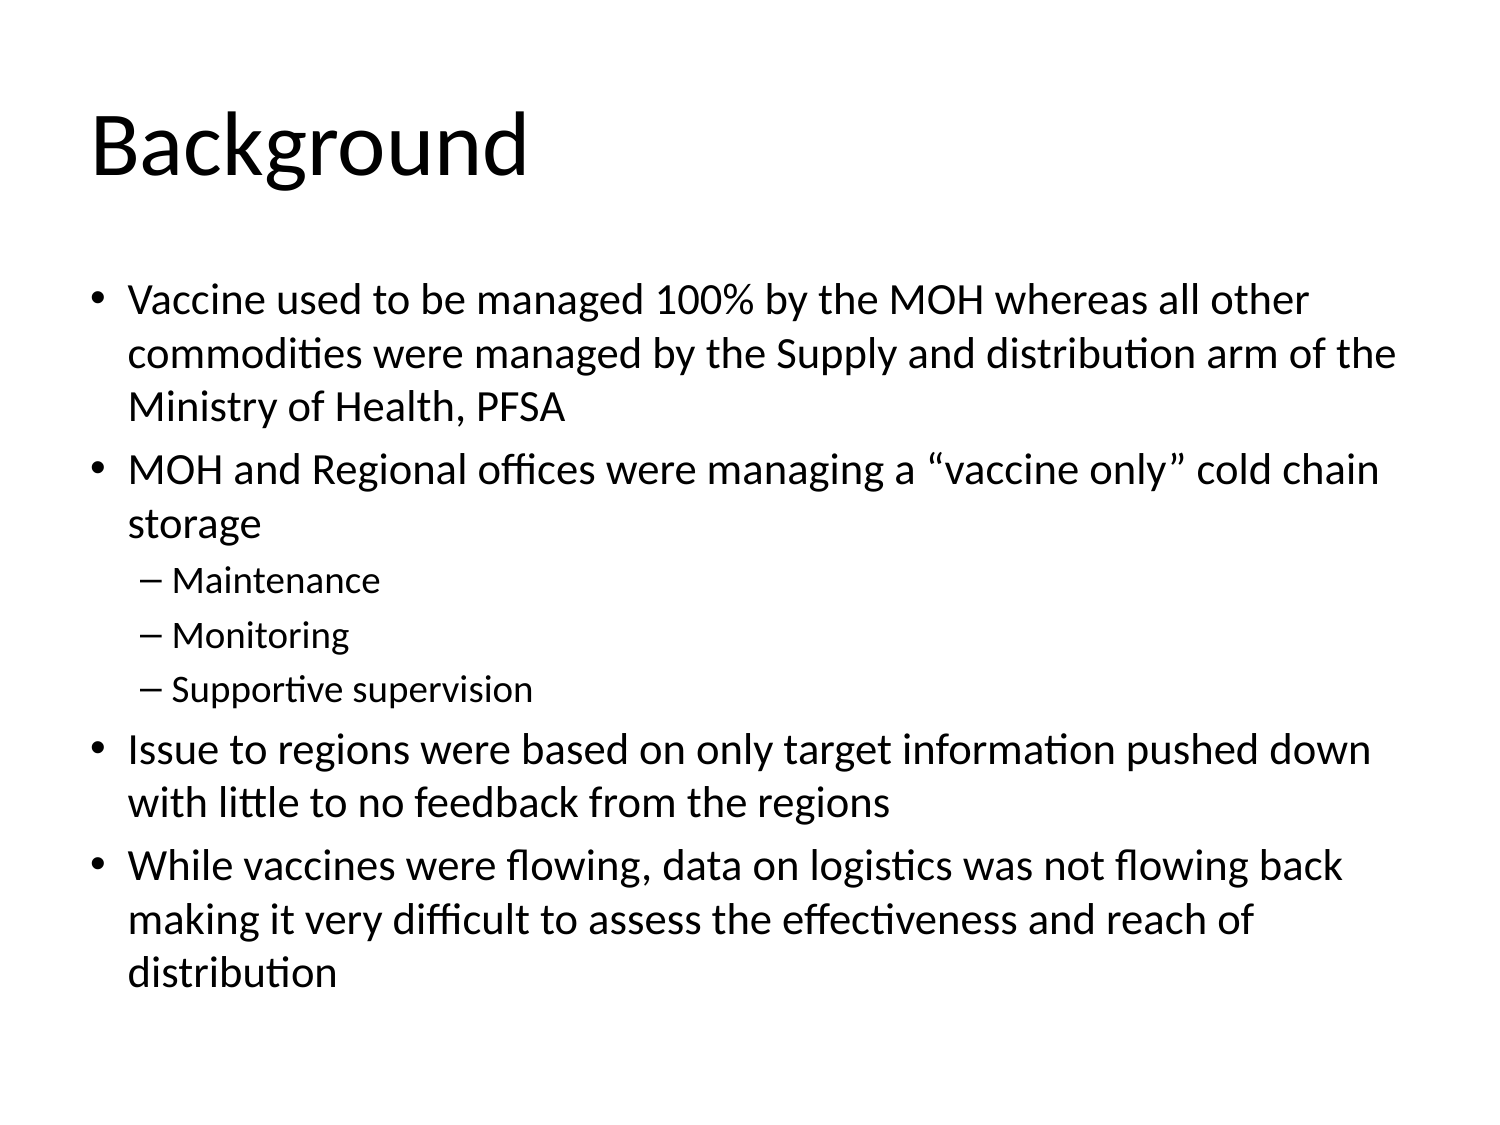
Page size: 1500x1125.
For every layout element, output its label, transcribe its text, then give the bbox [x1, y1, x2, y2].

title Background [75, 45, 1425, 233]
list Vaccine used to be managed 100% by the MOH whereas all other commodities were managed by the Supply and distribution arm of the Ministry of Health, PFSA MOH and Regional offices were managing a “vaccine only” cold chain storage Maintenance Monitoring Supportive supervision Issue to regions were based on only target information pushed down with little to no feedback from the regions While vaccines were flowing, data on logistics was not flowing back making it very difficult to assess the effectiveness and reach of distribution [75, 262, 1425, 1005]
